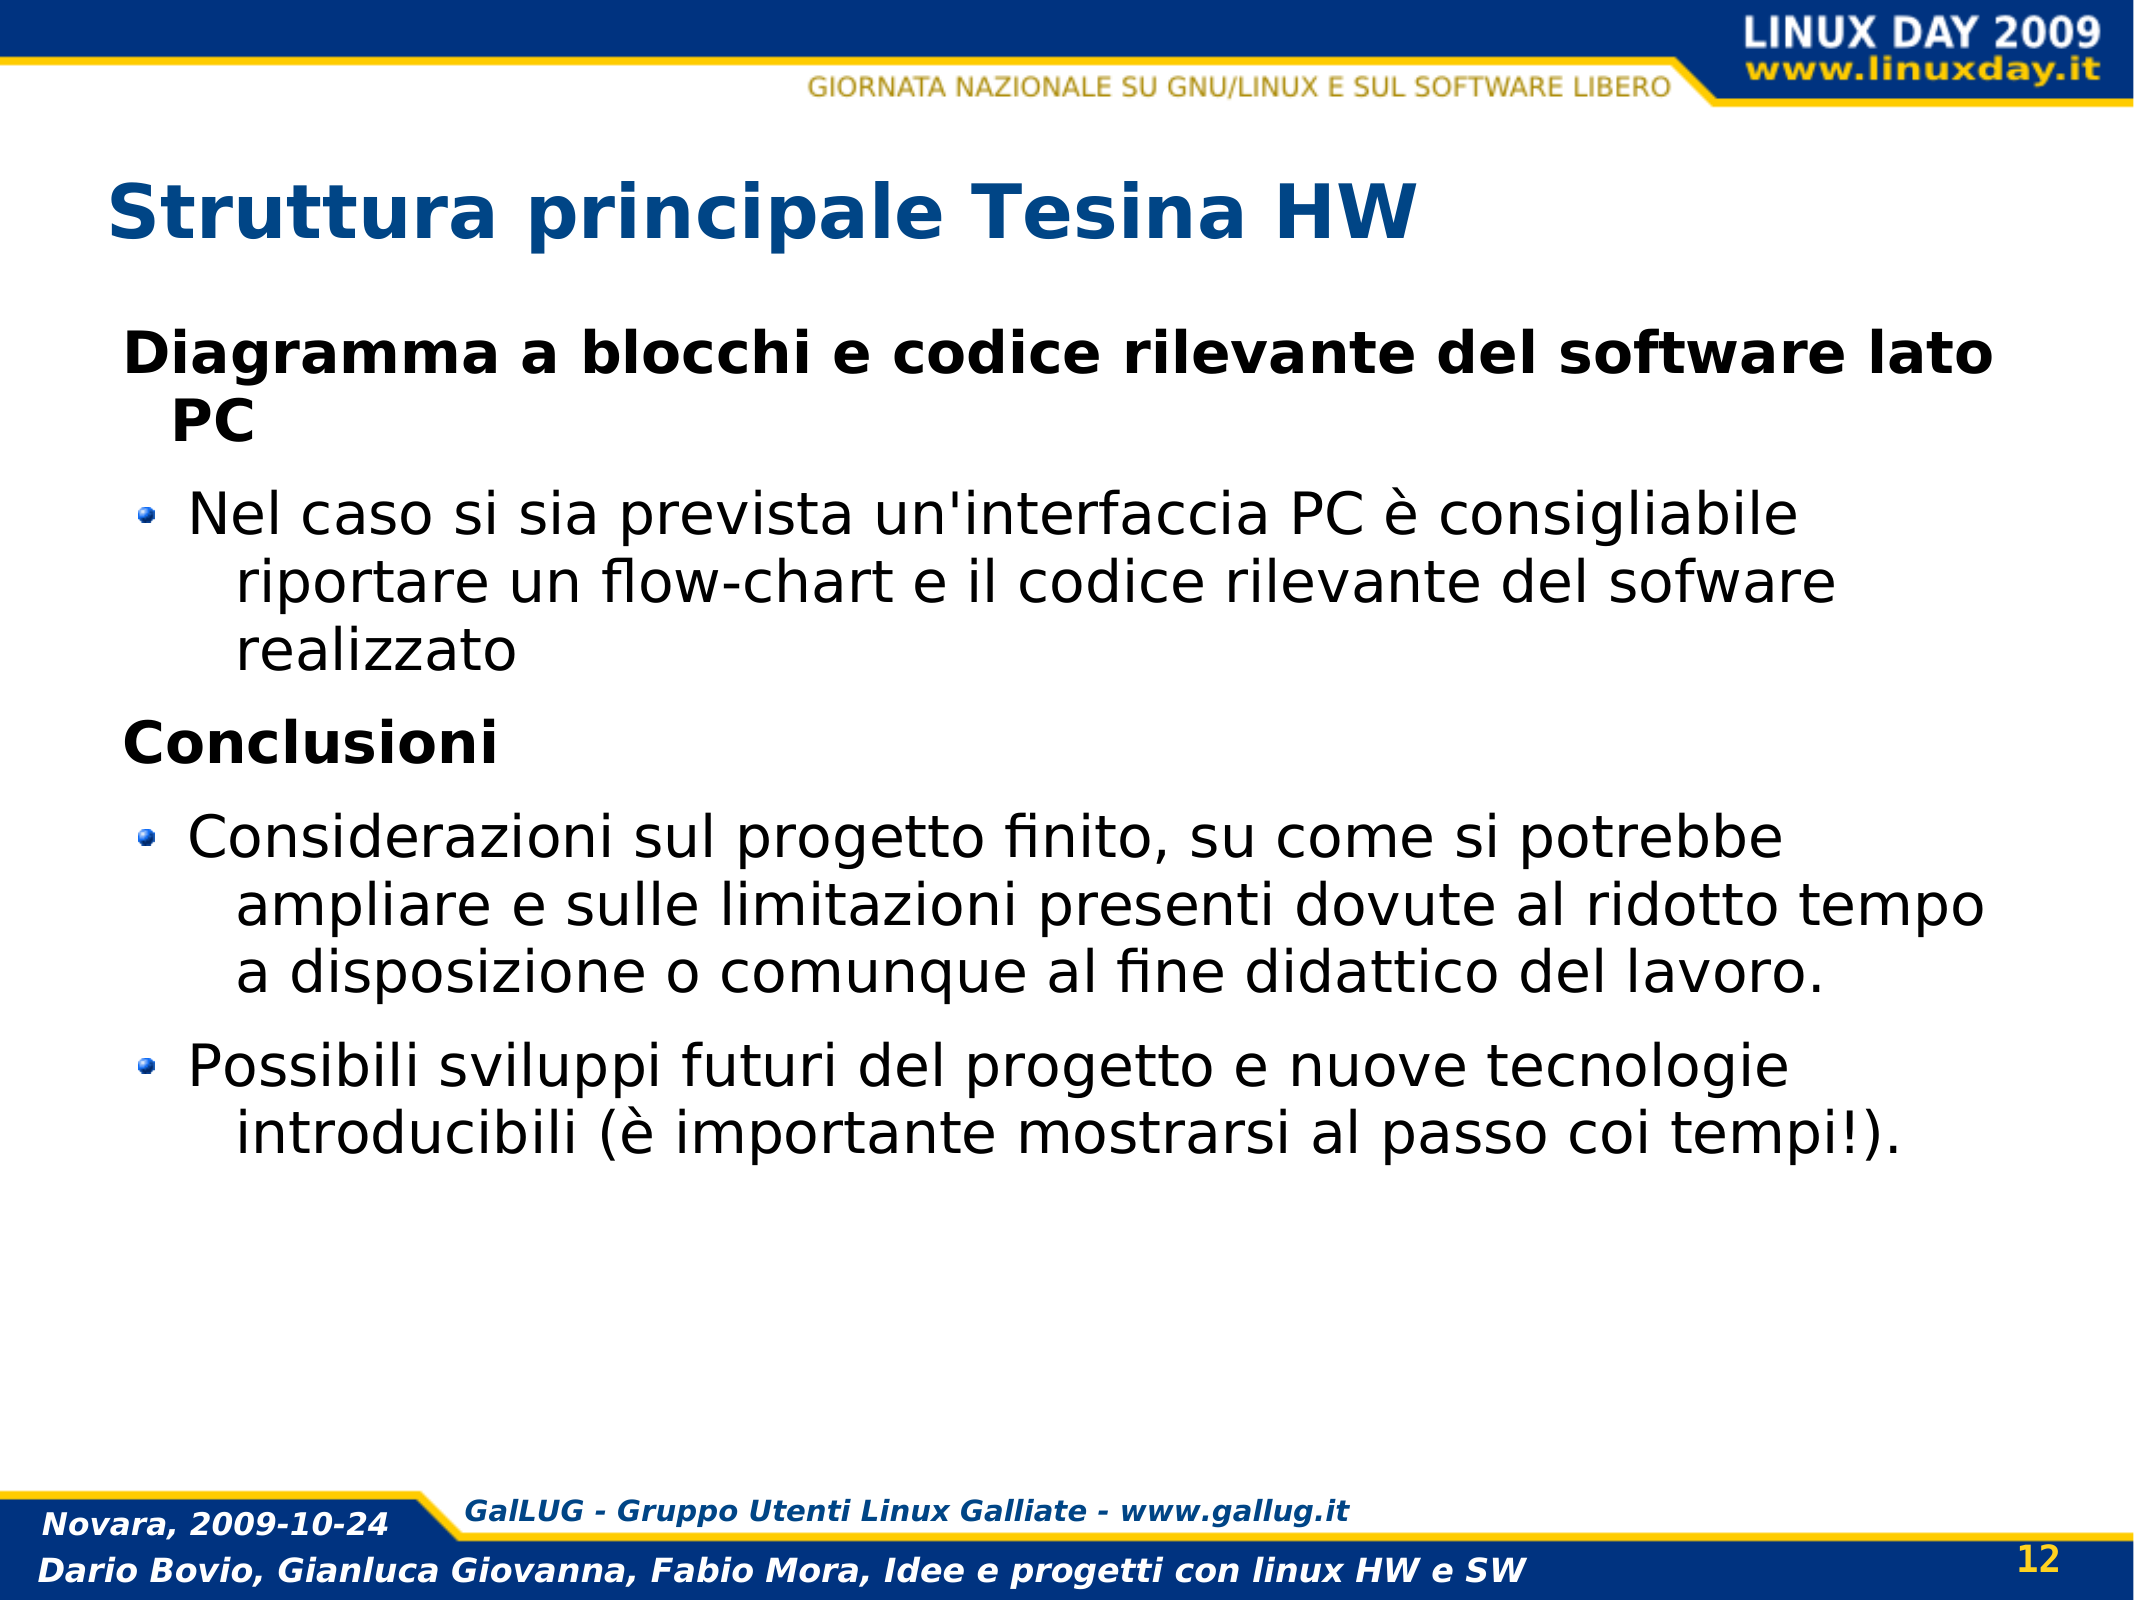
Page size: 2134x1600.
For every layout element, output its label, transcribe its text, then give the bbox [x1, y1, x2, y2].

list Diagramma a blocchi e codice rilevante del software lato PC Nel caso si sia prevista un'interfaccia PC è consigliabile riportare un flow-chart e il codice rilevante del sofware realizzato Conclusioni Considerazioni sul progetto finito, su come si potrebbe ampliare e sulle limitazioni presenti dovute al ridotto tempo a disposizione o comunque al fine didattico del lavoro. Possibili sviluppi futuri del progetto e nuove tecnologie introducibili (è importante mostrarsi al passo coi tempi!). [106, 319, 2027, 1441]
picture [0, 0, 2134, 1600]
title Struttura principale Tesina HW [106, 159, 2080, 267]
